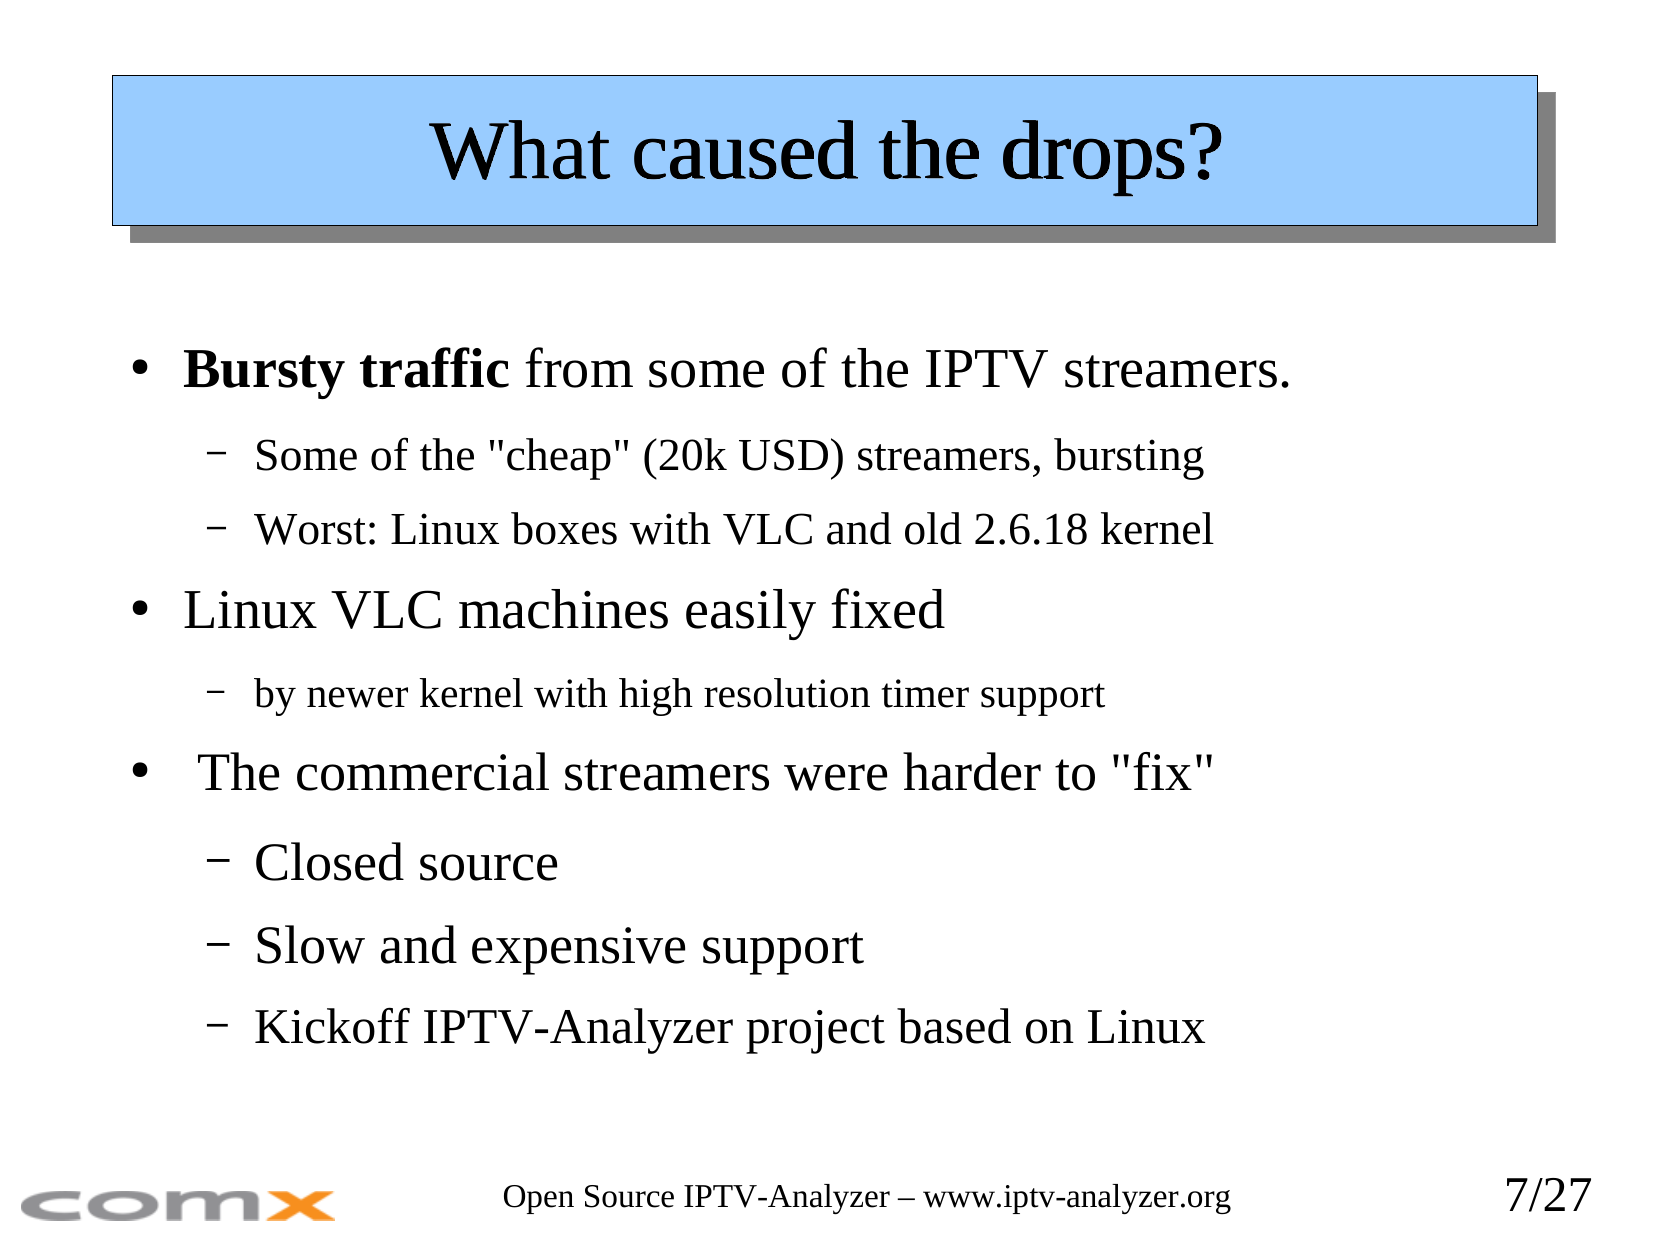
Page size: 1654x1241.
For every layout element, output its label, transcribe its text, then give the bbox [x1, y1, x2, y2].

title What caused the drops? [116, 75, 1538, 226]
list Bursty traffic from some of the IPTV streamers. Some of the "cheap" (20k USD) streamers, bursting Worst: Linux boxes with VLC and old 2.6.18 kernel Linux VLC machines easily fixed by newer kernel with high resolution timer support The commercial streamers were harder to "fix" Closed source Slow and expensive support Kickoff IPTV-Analyzer project based on Linux [112, 337, 1576, 1126]
picture [21, 1191, 335, 1221]
